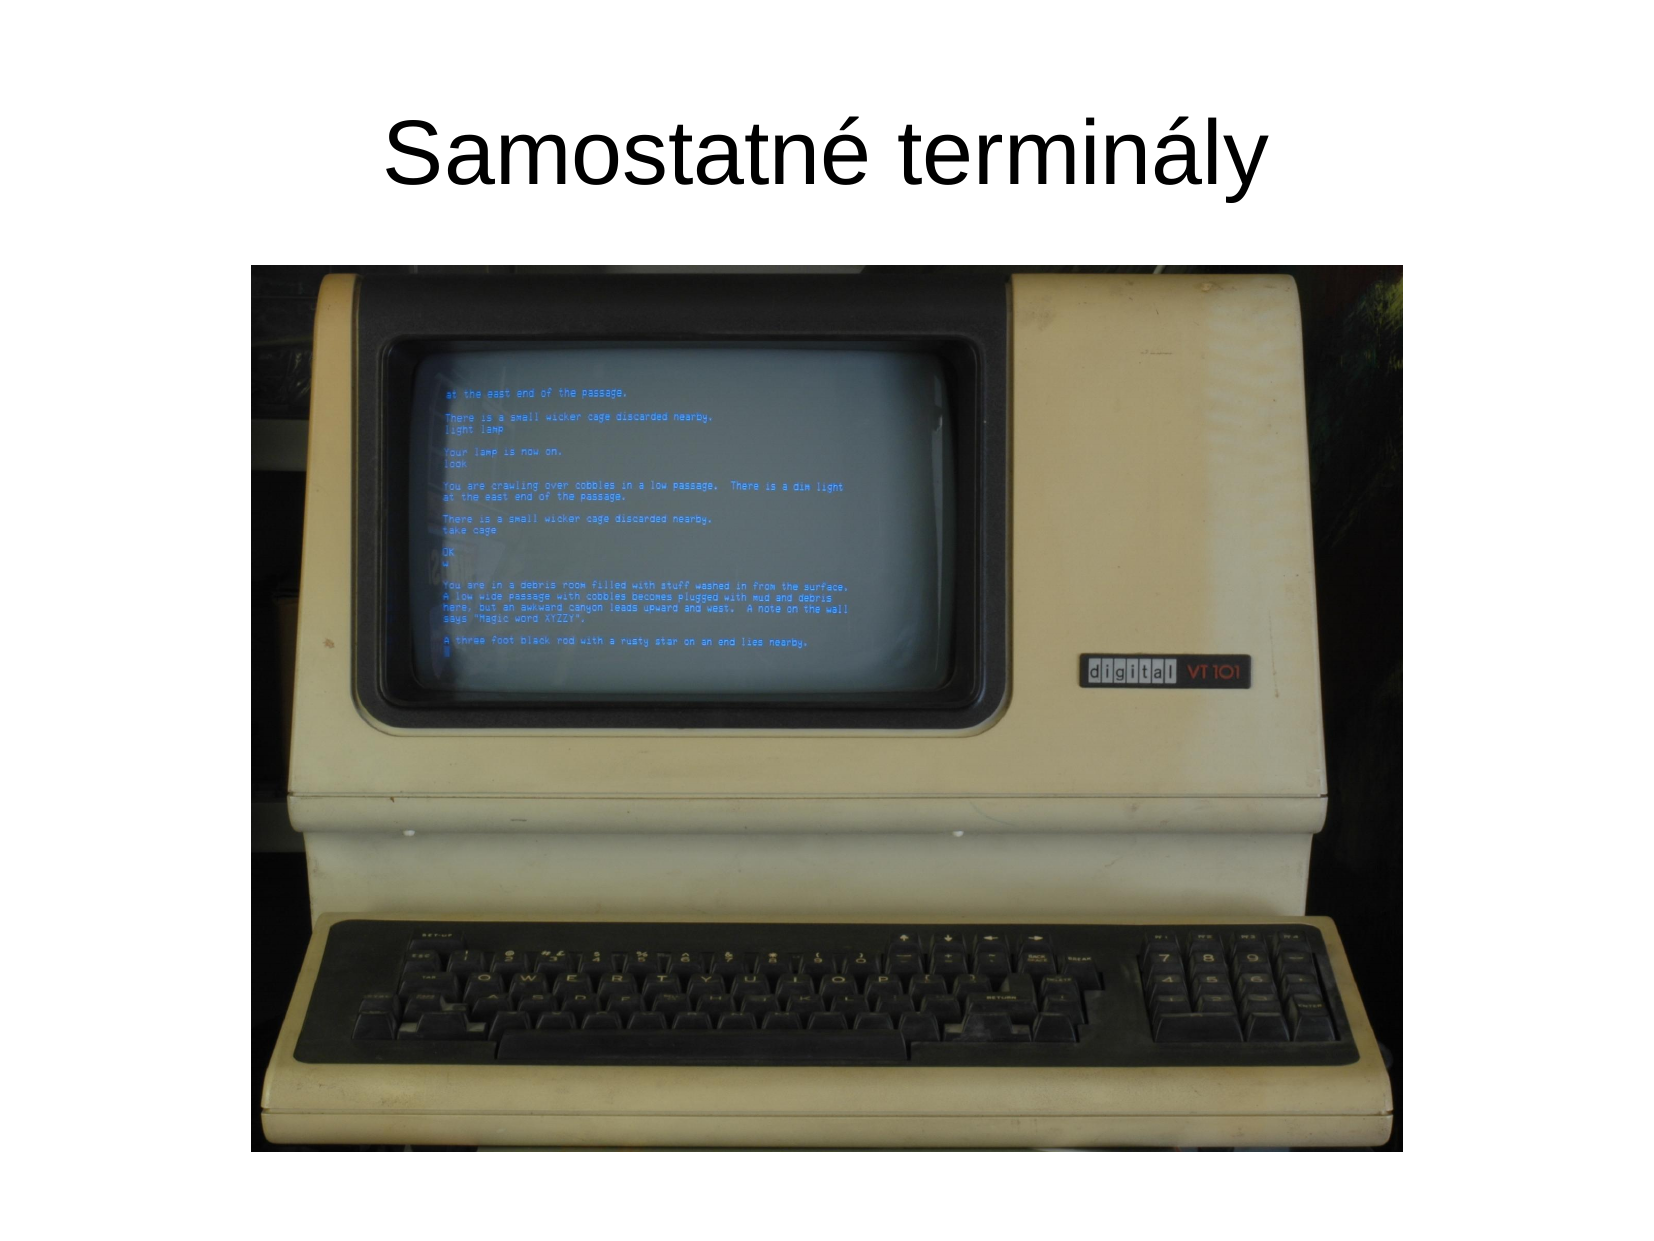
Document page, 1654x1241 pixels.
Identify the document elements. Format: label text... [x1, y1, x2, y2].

picture [251, 265, 1403, 1152]
title Samostatné terminály [82, 56, 1571, 250]
